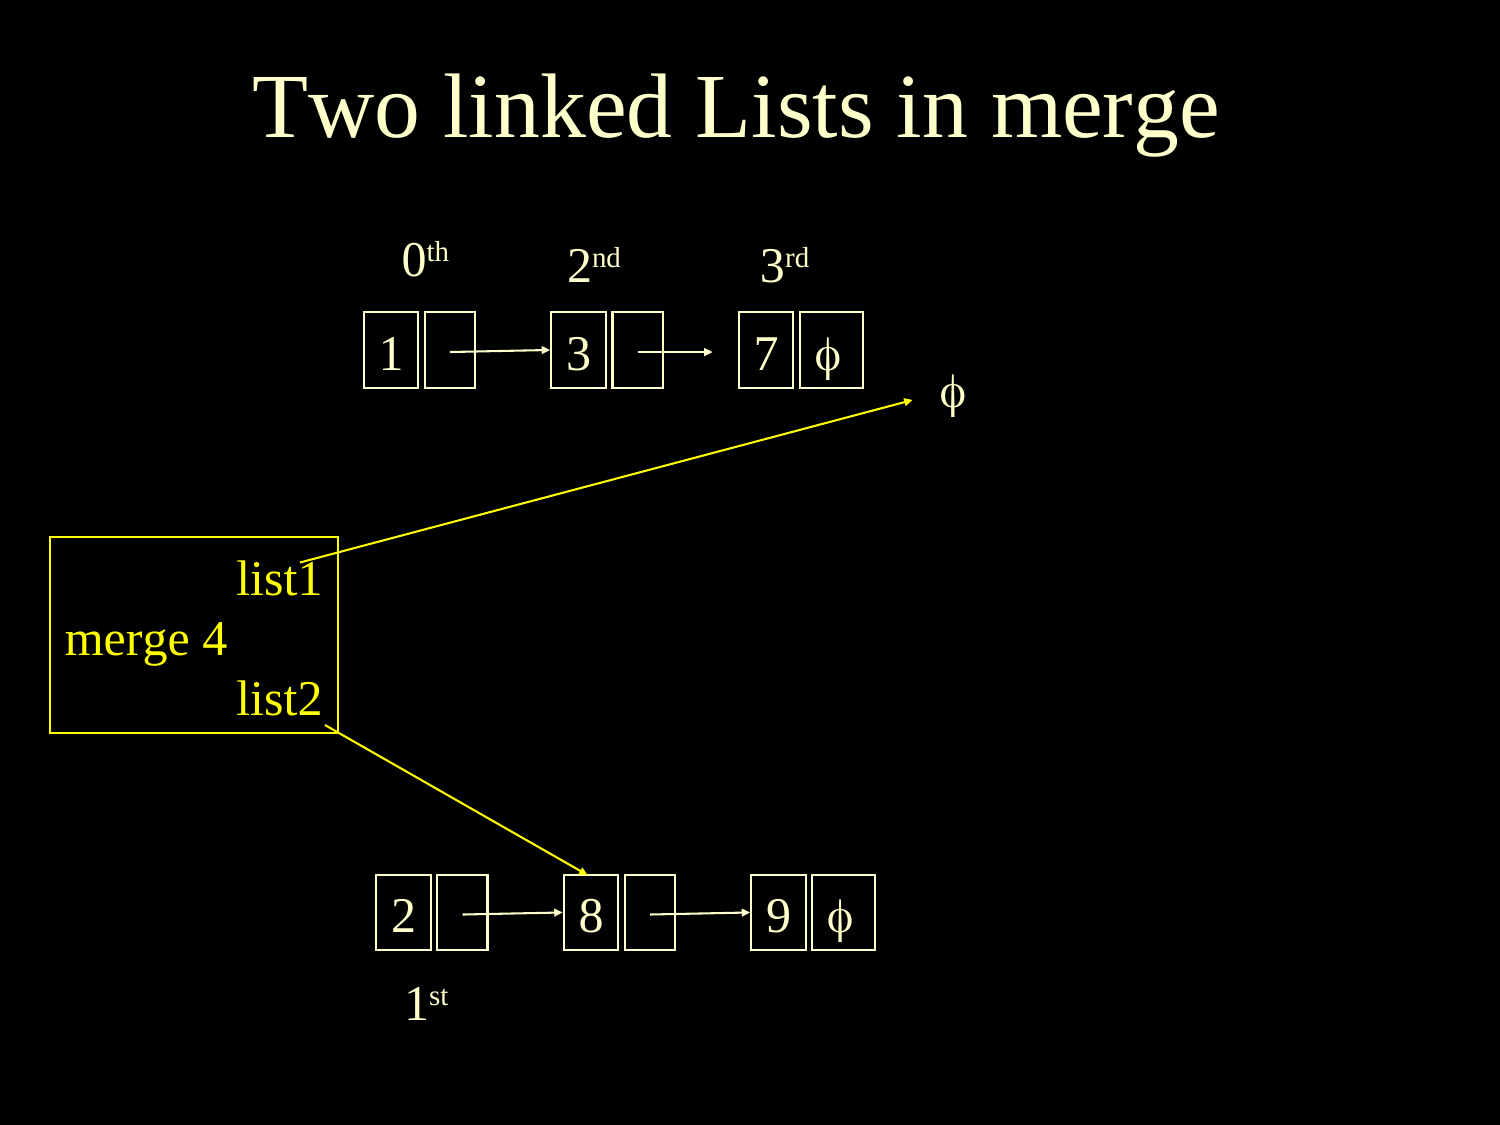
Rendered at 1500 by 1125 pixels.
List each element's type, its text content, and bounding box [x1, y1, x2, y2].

text_box 1st [389, 962, 489, 1038]
text_box 1 [363, 312, 419, 388]
text_box 3 [551, 312, 606, 388]
text_box 3rd [745, 224, 837, 301]
text_box 8 [563, 874, 619, 951]
text_box 9 [751, 874, 806, 951]
text_box 7 [738, 312, 794, 388]
text_box 0th [386, 219, 477, 295]
text_box  [812, 874, 876, 951]
text_box list1 merge 4 list2 [50, 537, 338, 733]
title Two linked Lists in merge [8, 47, 1467, 165]
text_box 2 [376, 874, 431, 951]
text_box  [925, 349, 981, 426]
text_box 2nd [552, 224, 662, 301]
text_box  [800, 312, 863, 388]
